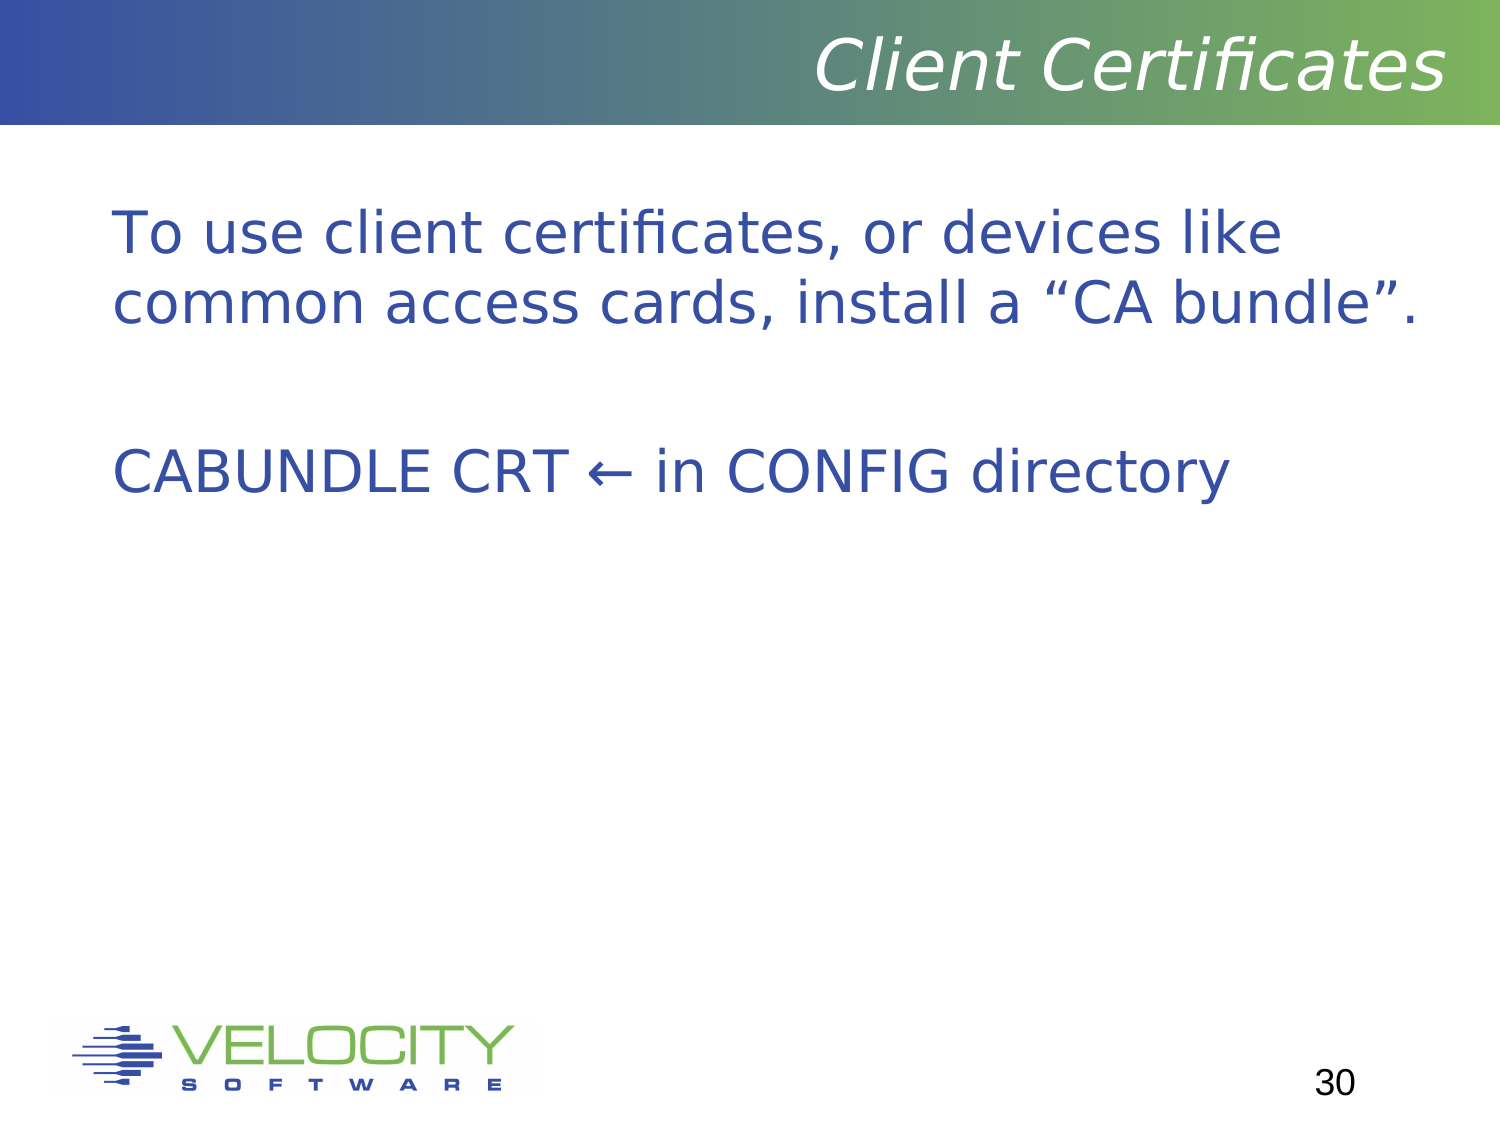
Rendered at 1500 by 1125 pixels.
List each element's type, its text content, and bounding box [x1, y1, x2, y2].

list To use client certificates, or devices like common access cards, install a “CA bundle”. CABUNDLE CRT ← in CONFIG directory [70, 187, 1438, 935]
picture [50, 1021, 538, 1094]
title Client Certificates [62, 12, 1463, 113]
